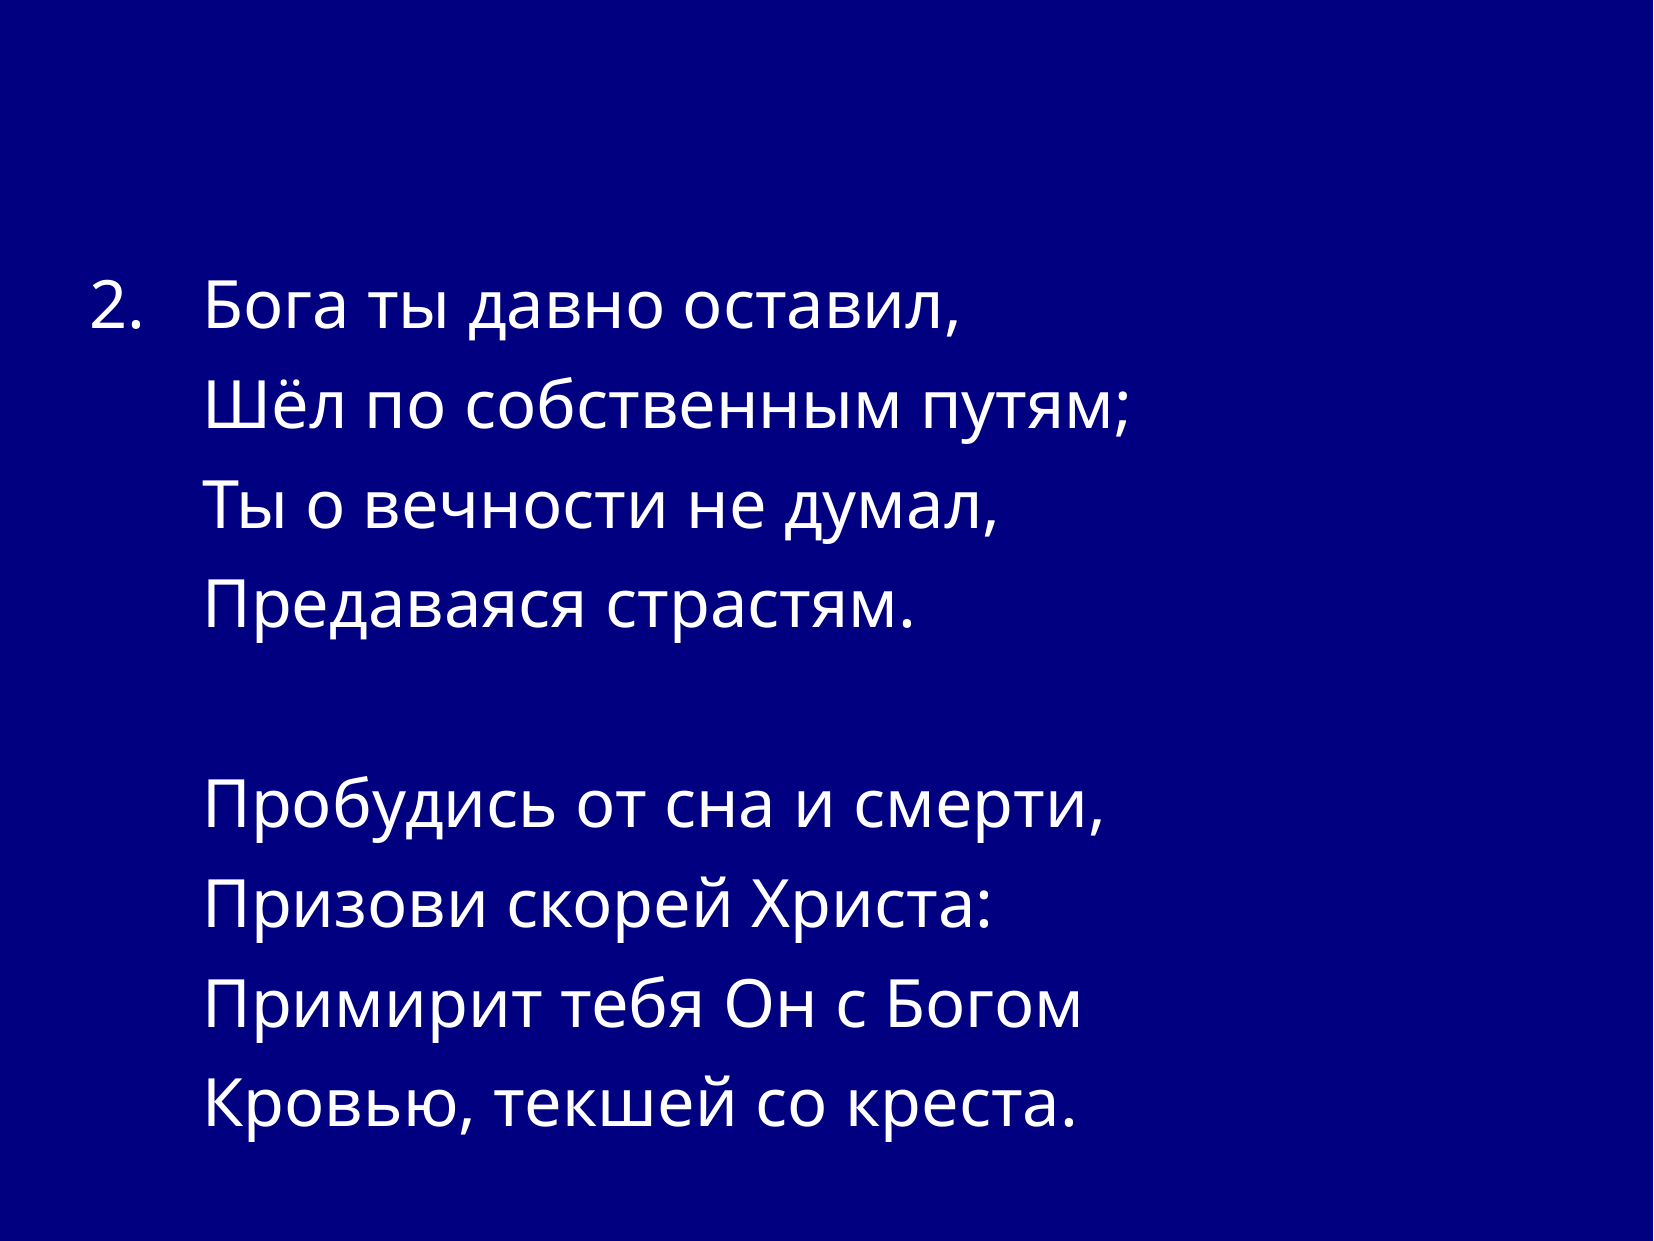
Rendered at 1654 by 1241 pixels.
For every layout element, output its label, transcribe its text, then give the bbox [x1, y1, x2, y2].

text_box 2. Бога ты давно оставил, Шёл по собственным путям; Ты о вечности не думал, Предаваяся страстям. Пробудись от сна и смерти, Призови скорей Христа: Примирит тебя Он с Богом Кровью, текшей со креста. [75, 150, 1576, 1163]
